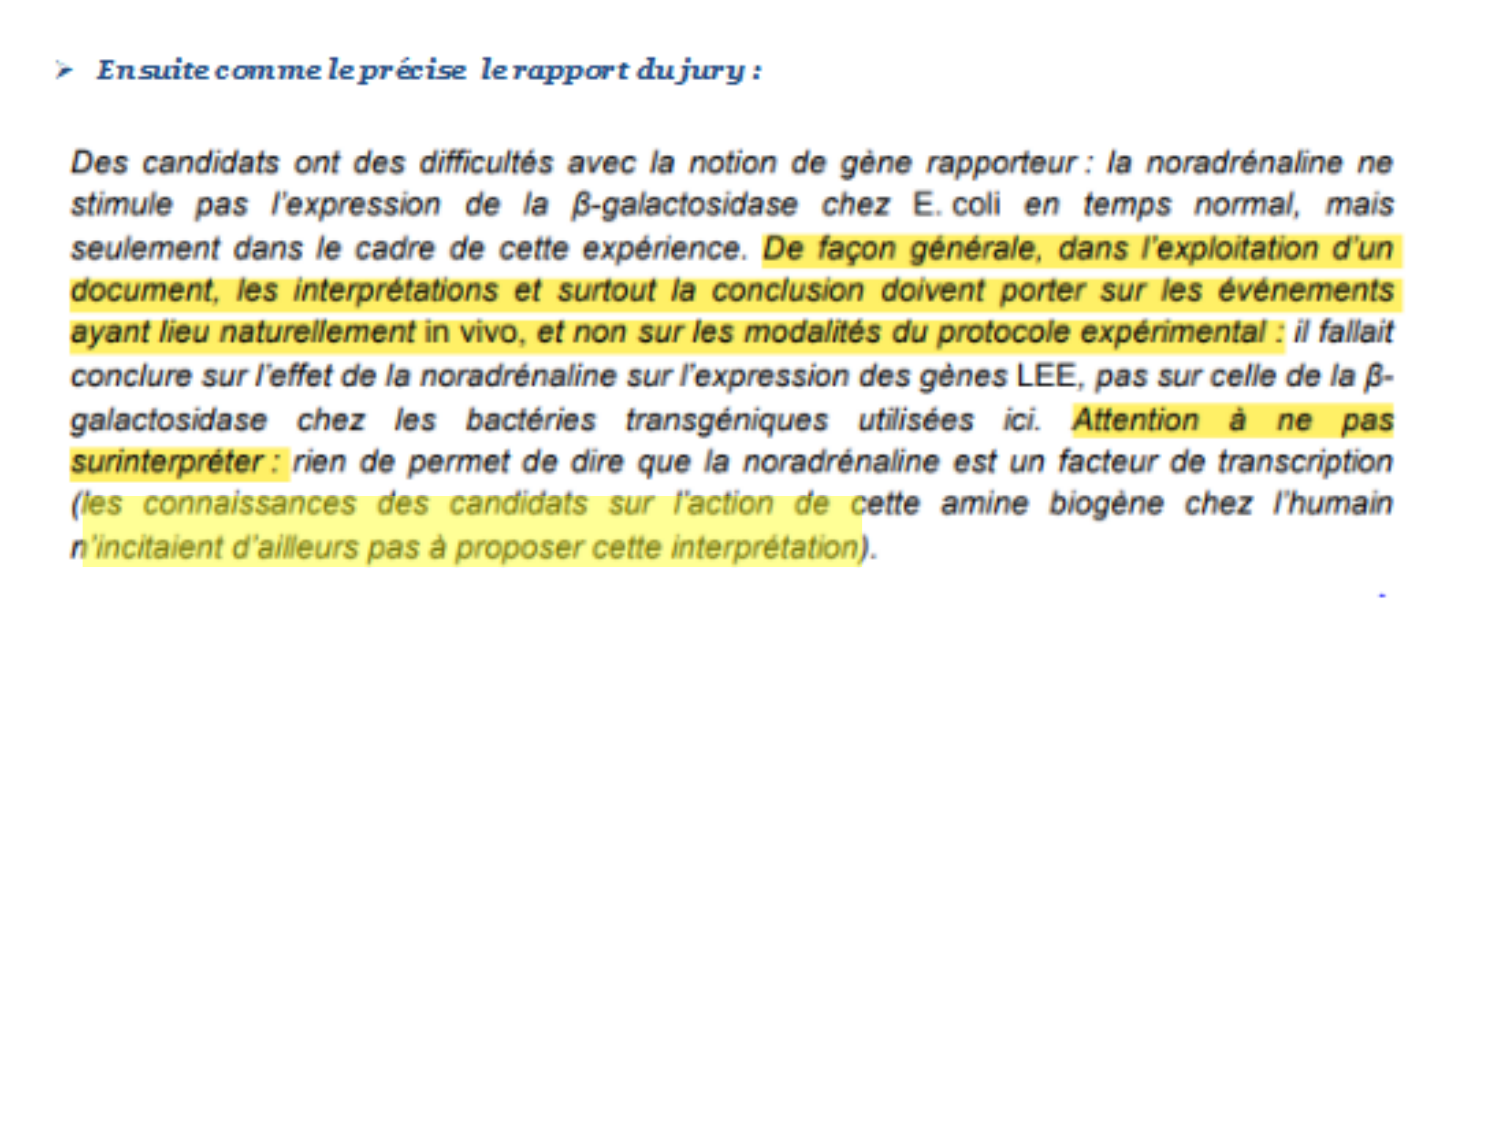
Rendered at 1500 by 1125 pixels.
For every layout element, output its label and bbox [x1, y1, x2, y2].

text_box [82, 496, 863, 567]
picture [35, 28, 1441, 620]
